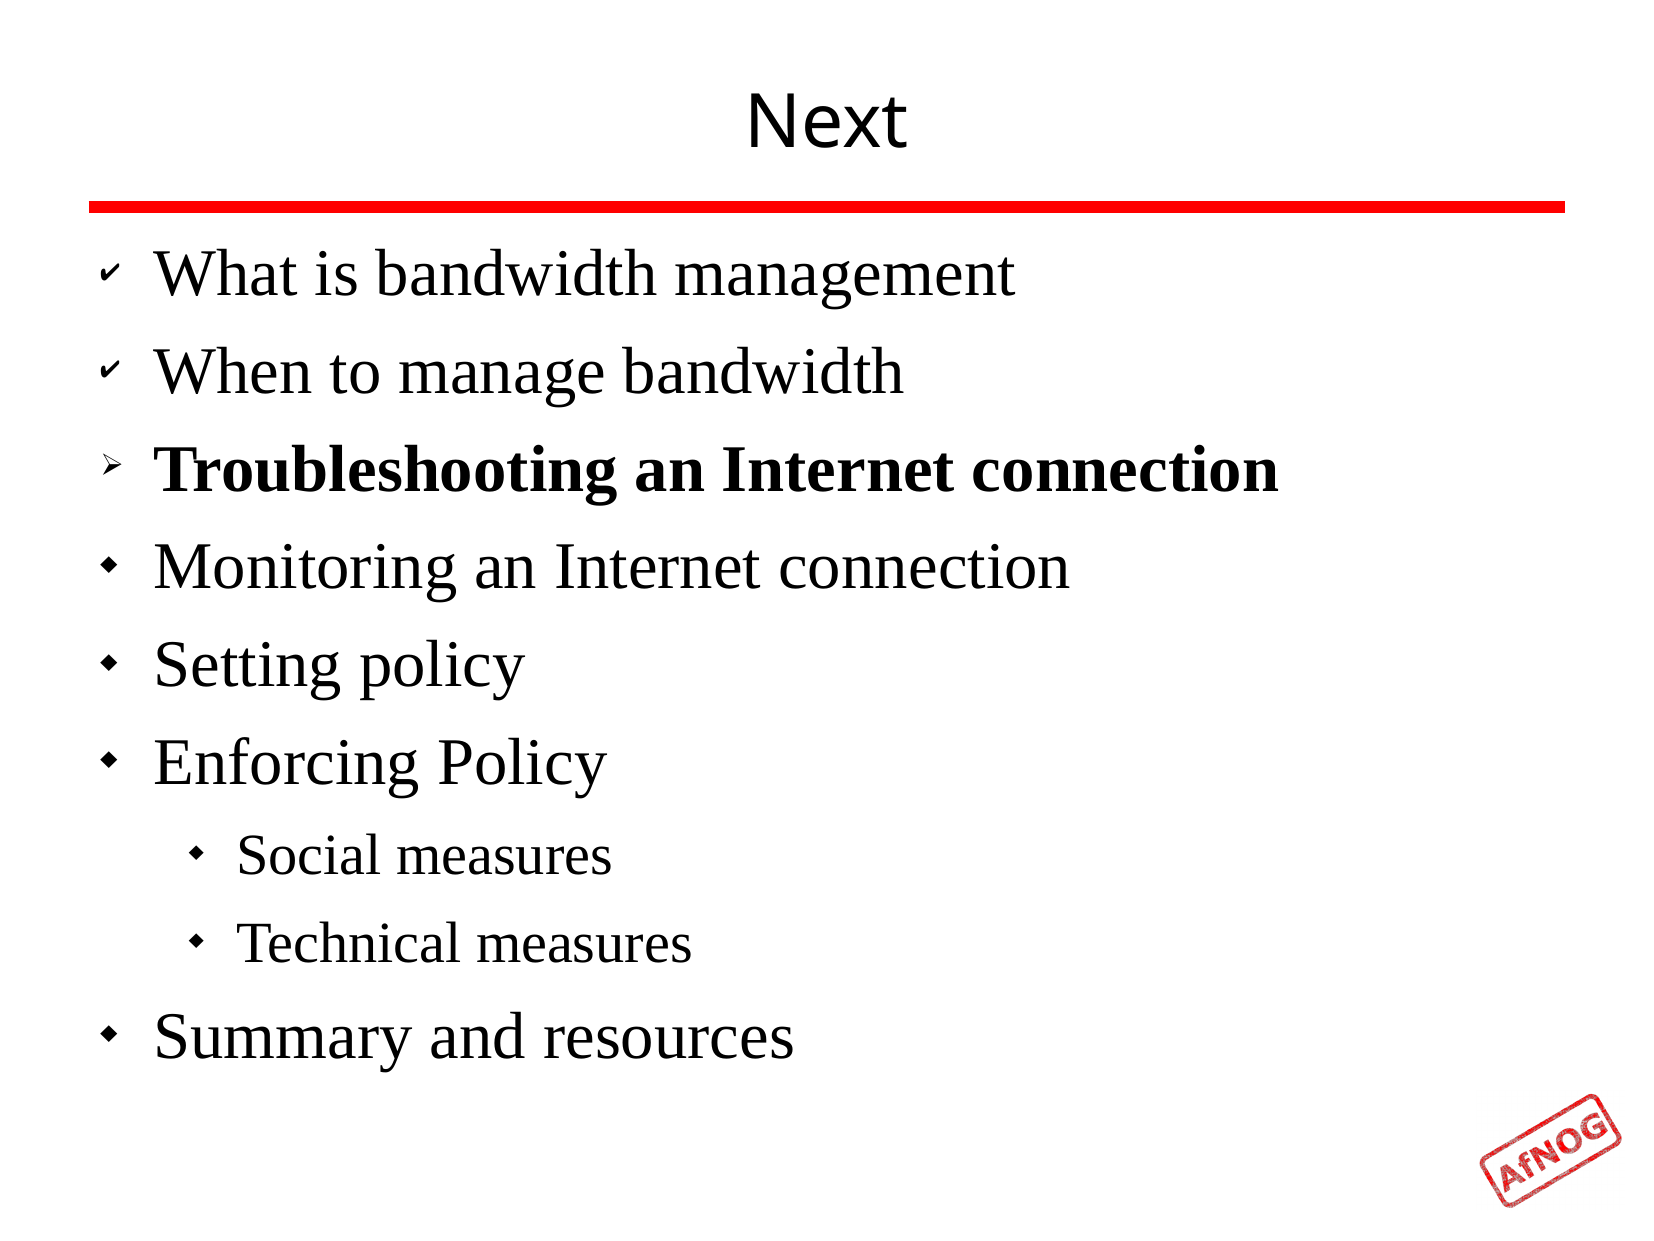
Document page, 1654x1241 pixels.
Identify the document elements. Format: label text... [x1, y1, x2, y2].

list What is bandwidth management When to manage bandwidth Troubleshooting an Internet connection Monitoring an Internet connection Setting policy Enforcing Policy Social measures Technical measures Summary and resources [82, 236, 1571, 1108]
picture [1476, 1090, 1625, 1211]
title Next [82, 29, 1571, 207]
